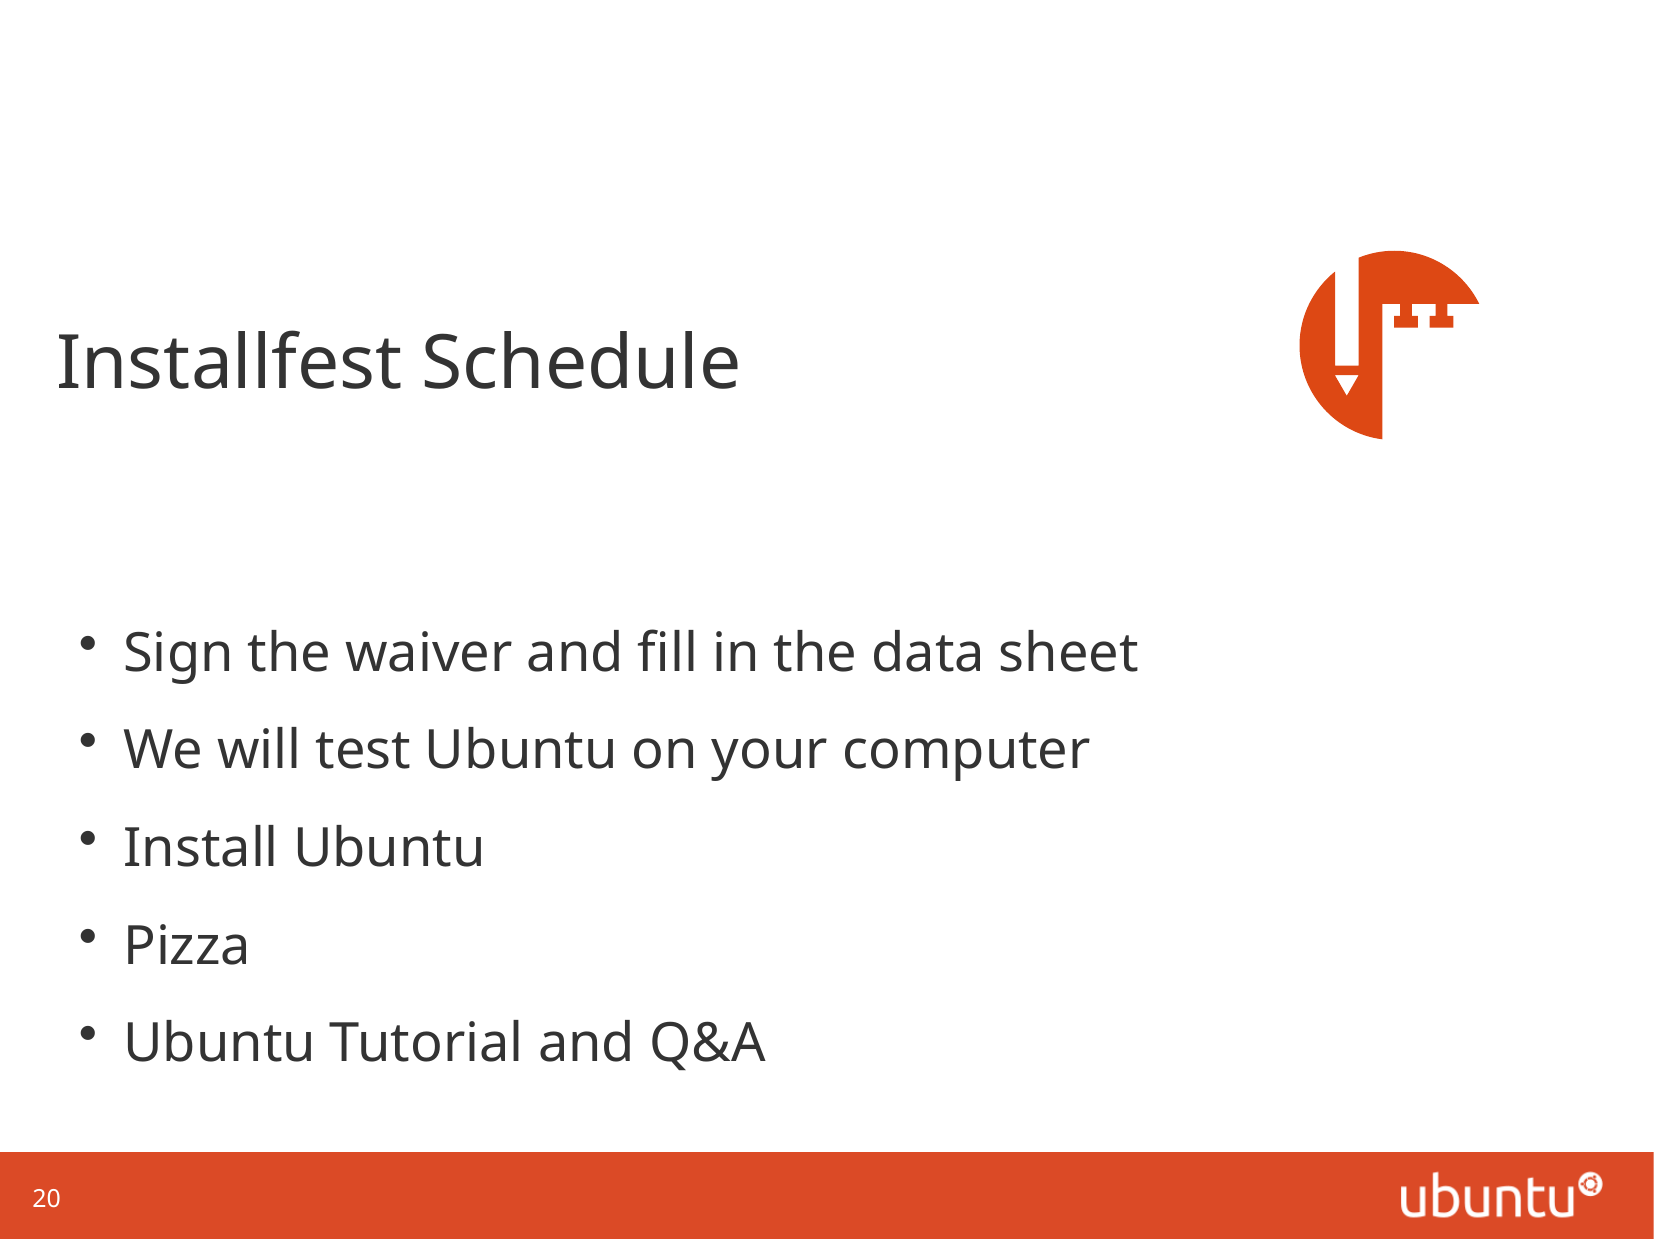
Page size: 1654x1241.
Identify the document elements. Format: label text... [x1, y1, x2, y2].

picture [1275, 226, 1513, 464]
list Sign the waiver and fill in the data sheet We will test Ubuntu on your computer Install Ubuntu Pizza Ubuntu Tutorial and Q&A [70, 576, 1583, 1241]
title Installfest Schedule [56, 130, 1596, 587]
picture [1583, 1152, 1654, 1239]
picture [0, 1152, 70, 1239]
